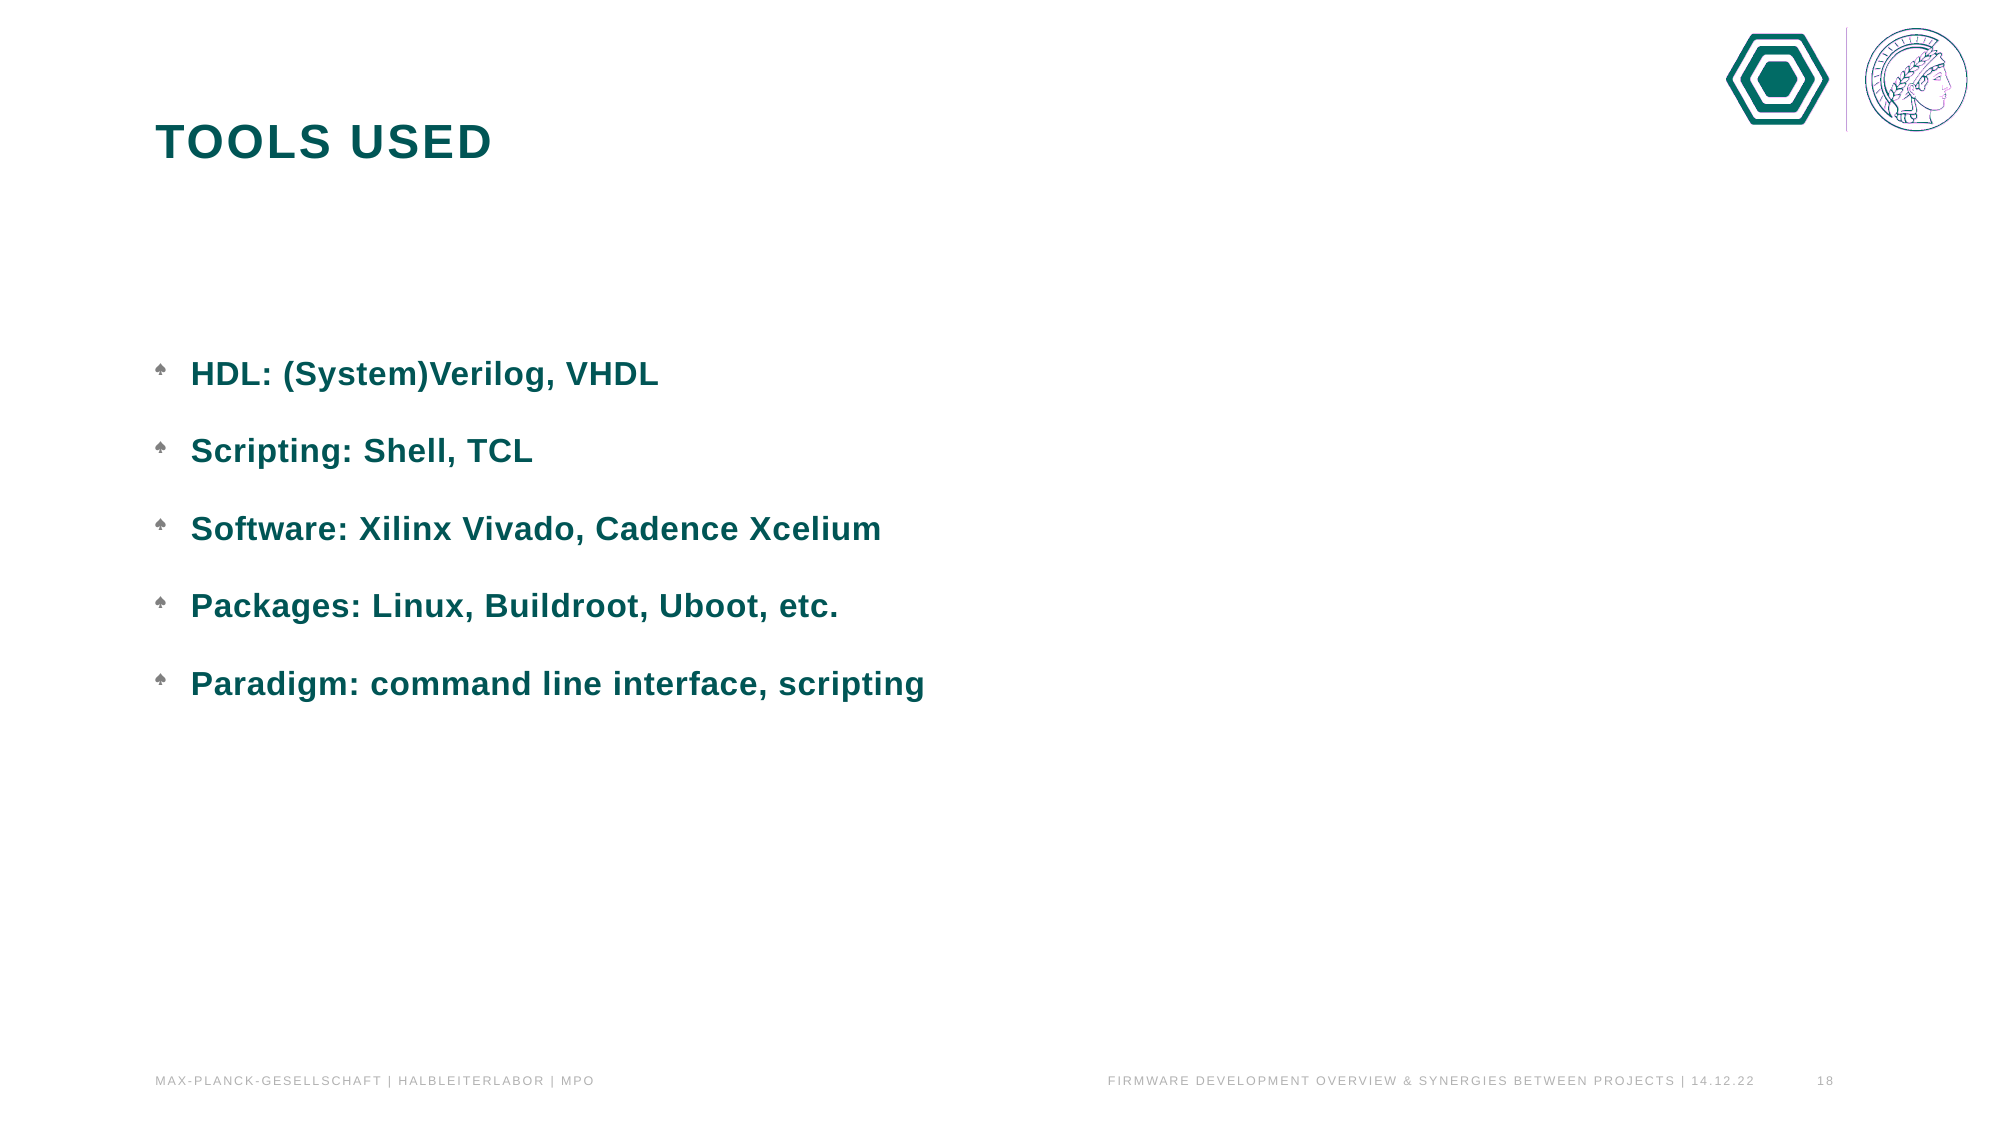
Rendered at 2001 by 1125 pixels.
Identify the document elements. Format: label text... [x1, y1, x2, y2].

picture [1709, 10, 1986, 147]
list HDL: (System)Verilog, VHDL Scripting: Shell, TCL Software: Xilinx Vivado, Cadence Xcelium Packages: Linux, Buildroot, Uboot, etc. Paradigm: command line interface, scripting [155, 344, 1845, 1053]
title Tools used [155, 113, 1845, 344]
